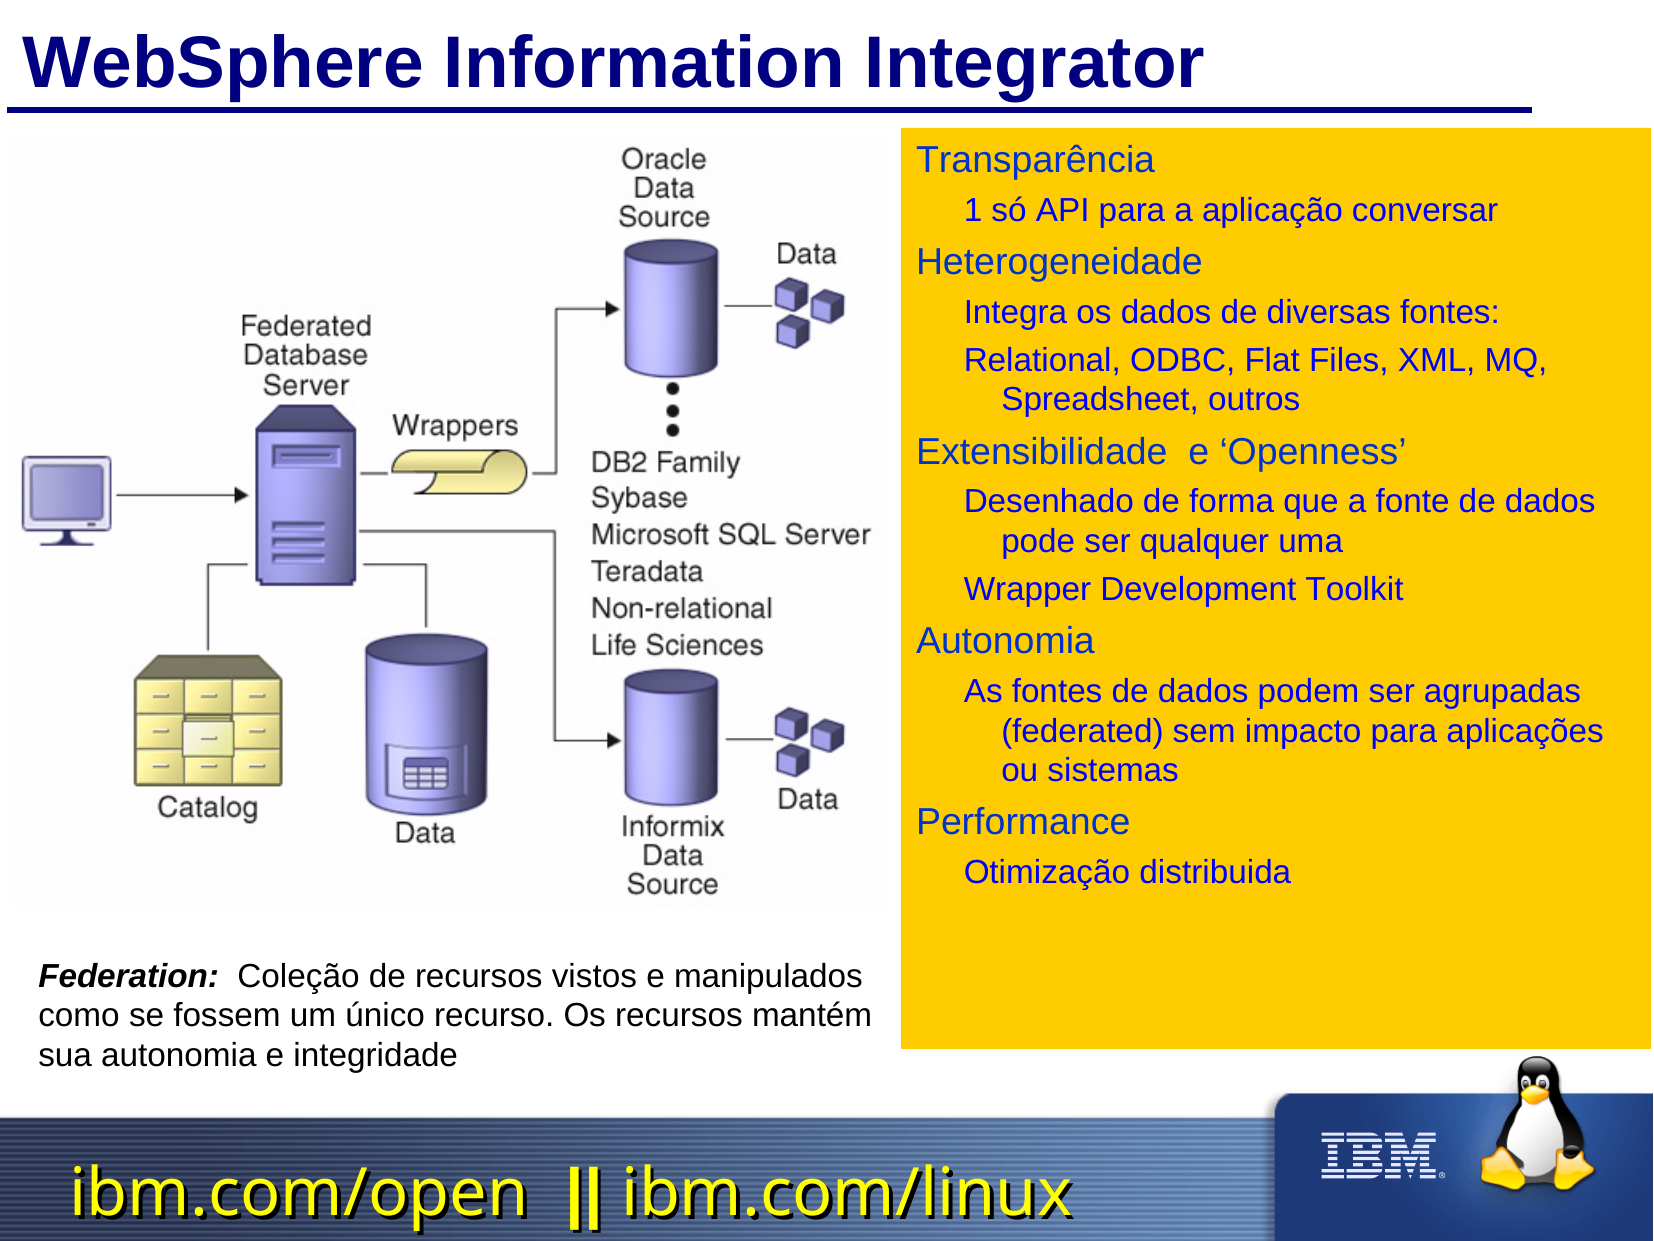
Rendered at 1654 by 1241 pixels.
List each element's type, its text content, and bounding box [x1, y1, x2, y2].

list Transparência 1 só API para a aplicação conversar Heterogeneidade Integra os dados de diversas fontes: Relational, ODBC, Flat Files, XML, MQ, Spreadsheet, outros Extensibilidade e ‘Openness’ Desenhado de forma que a fonte de dados pode ser qualquer uma Wrapper Development Toolkit Autonomia As fontes de dados podem ser agrupadas (federated) sem impacto para aplicações ou sistemas Performance Otimização distribuida [901, 128, 1651, 1049]
text_box WebSphere Information Integrator [22, 15, 1653, 128]
picture [0, 1055, 1653, 1241]
text_box Federation: Coleção de recursos vistos e manipulados como se fossem um único recurso. Os recursos mantém sua autonomia e integridade [23, 947, 899, 1082]
picture [11, 137, 889, 907]
